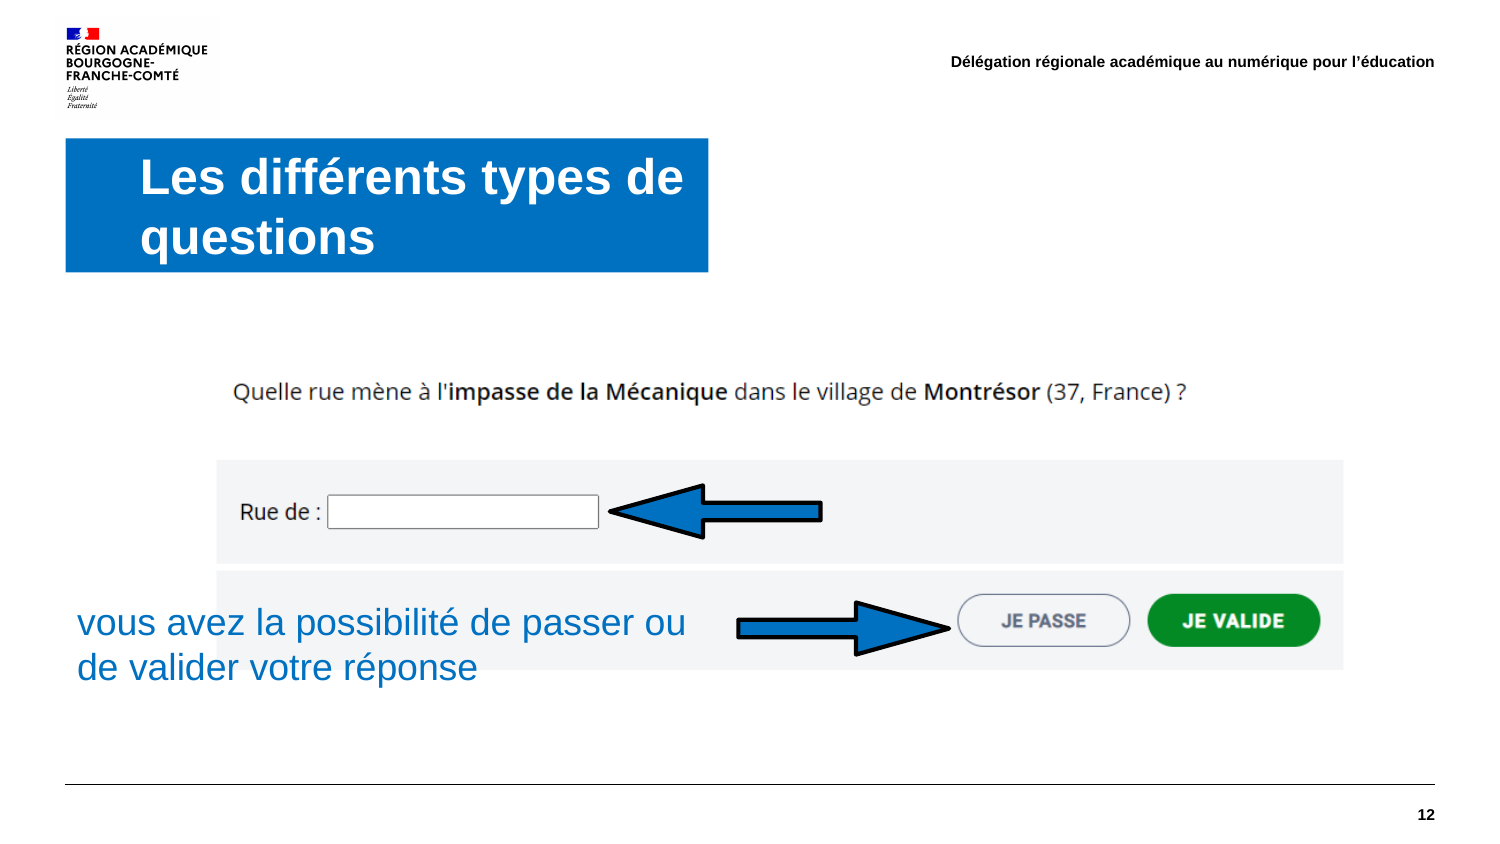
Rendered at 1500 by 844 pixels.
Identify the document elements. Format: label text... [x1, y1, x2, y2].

text_box [738, 602, 950, 655]
picture [212, 333, 1347, 677]
text_box vous avez la possibilité de passer ou de valider votre réponse [69, 590, 738, 708]
list Les différents types de questions [65, 138, 709, 273]
slide_number <numéro> [1213, 784, 1436, 844]
footer Délégation régionale académique au numérique pour l’éducation [470, 32, 1436, 92]
text_box [609, 485, 821, 538]
picture [55, 16, 219, 120]
